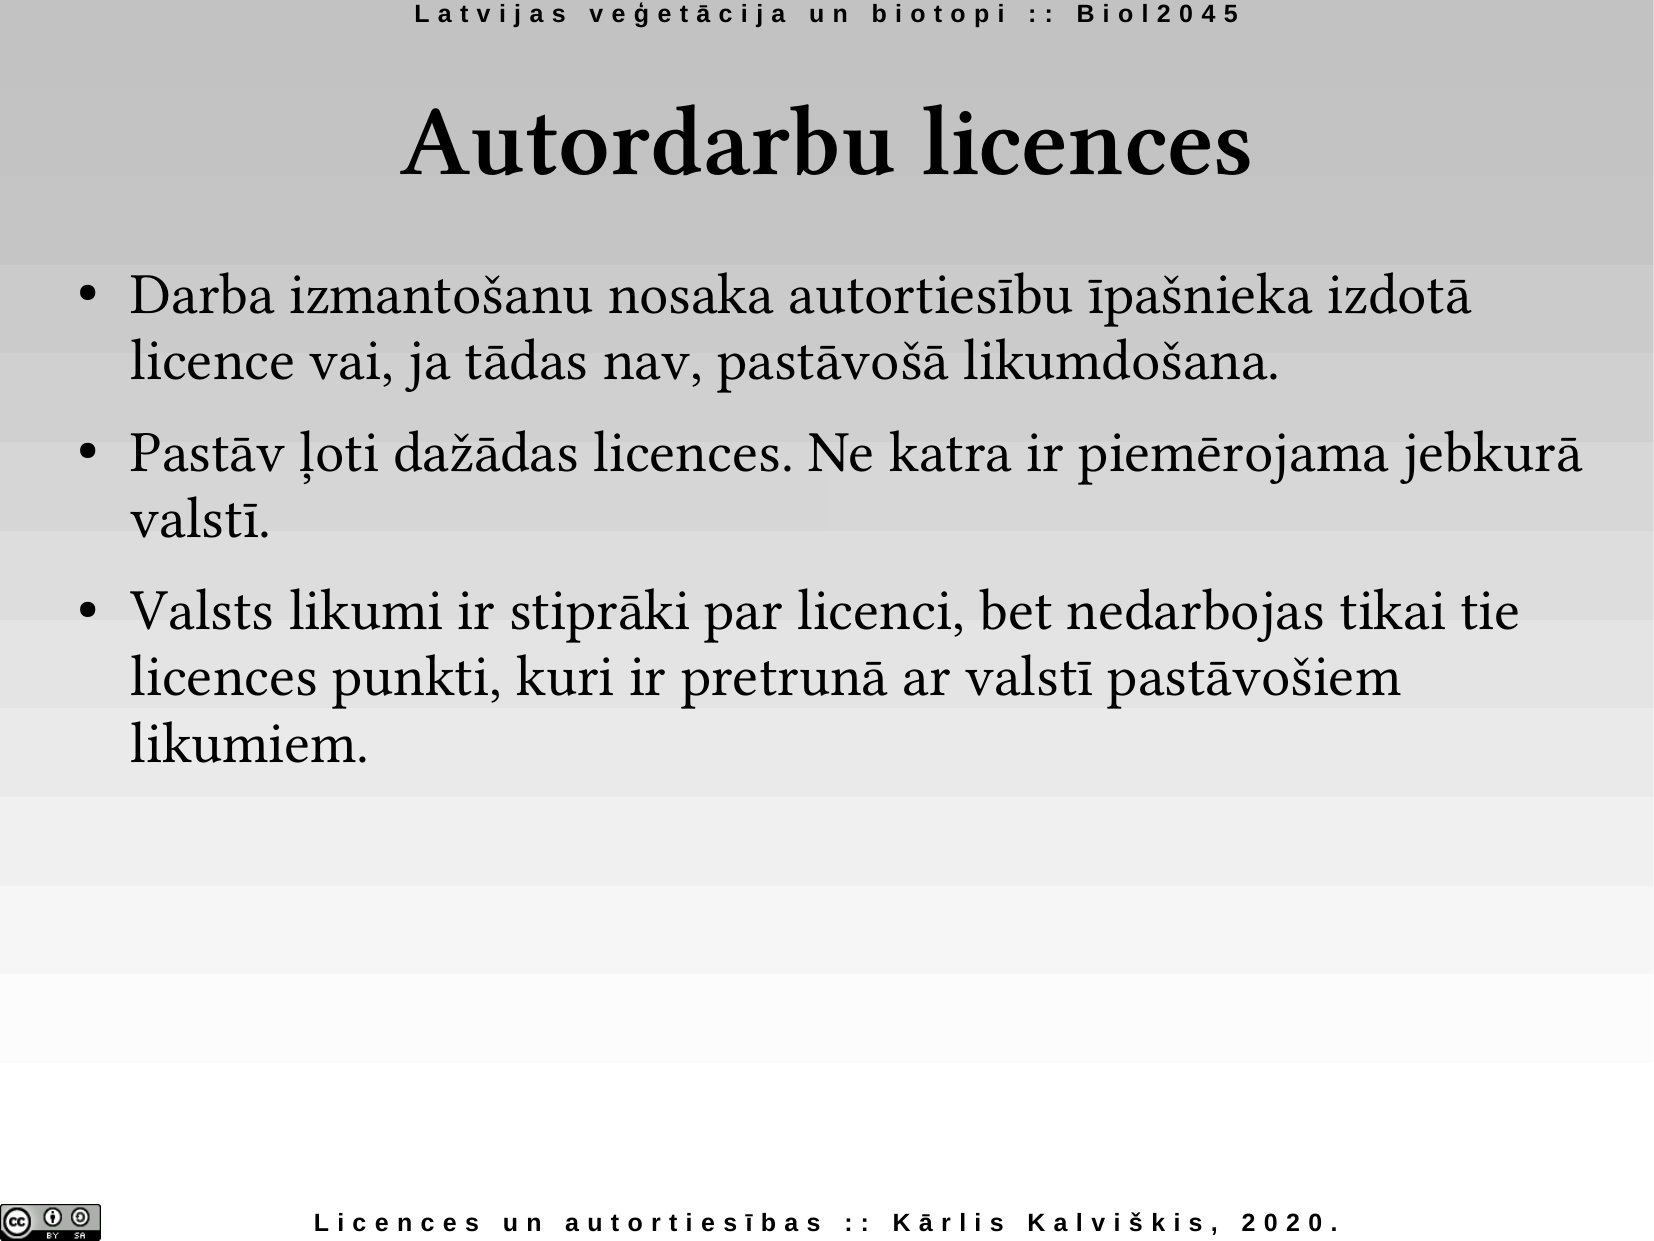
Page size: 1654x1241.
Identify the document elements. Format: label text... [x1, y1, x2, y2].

list Darba izmantošanu nosaka autortiesību īpašnieka izdotā licence vai, ja tādas nav, pastāvošā likumdošana. Pastāv ļoti dažādas licences. Ne katra ir piemērojama jebkurā valstī. Valsts likumi ir stiprāki par licenci, bet nedarbojas tikai tie licences punkti, kuri ir pretrunā ar valstī pastāvošiem likumiem. [59, 261, 1596, 777]
picture [0, 0, 1654, 1241]
title Autordarbu licences [59, 37, 1596, 246]
